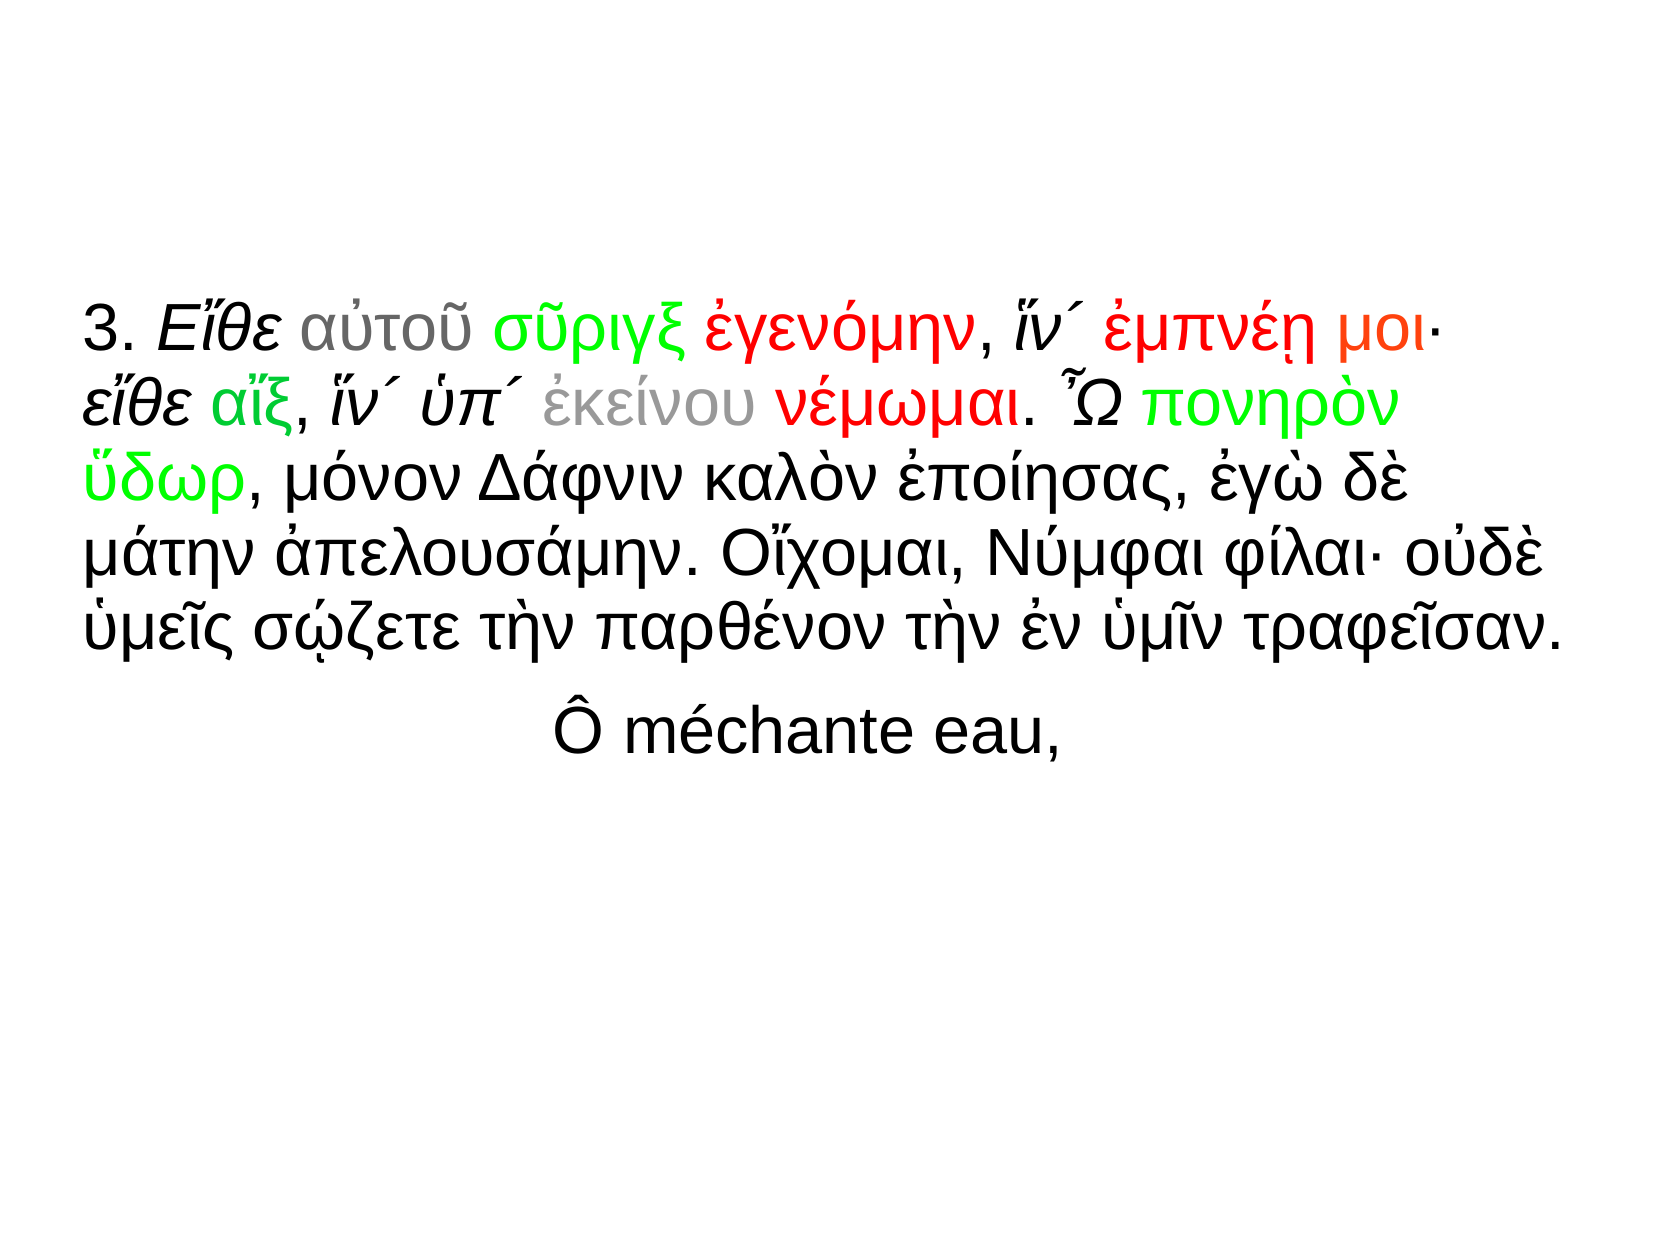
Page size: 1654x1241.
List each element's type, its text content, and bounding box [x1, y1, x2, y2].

list 3. Εἴθε αὐτοῦ σῦριγξ ἐγενόμην, ἵν´ ἐμπνέῃ μοι· εἴθε αἴξ, ἵν´ ὑπ´ ἐκείνου νέμωμαι. Ὦ πονηρὸν ὕδωρ, μόνον Δάφνιν καλὸν ἐποίησας, ἐγὼ δὲ μάτην ἀπελουσάμην. Οἴχομαι, Νύμφαι φίλαι· οὐδὲ ὑμεῖς σῴζετε τὴν παρθένον τὴν ἐν ὑμῖν τραφεῖσαν. Ô méchante eau, [82, 290, 1571, 1109]
